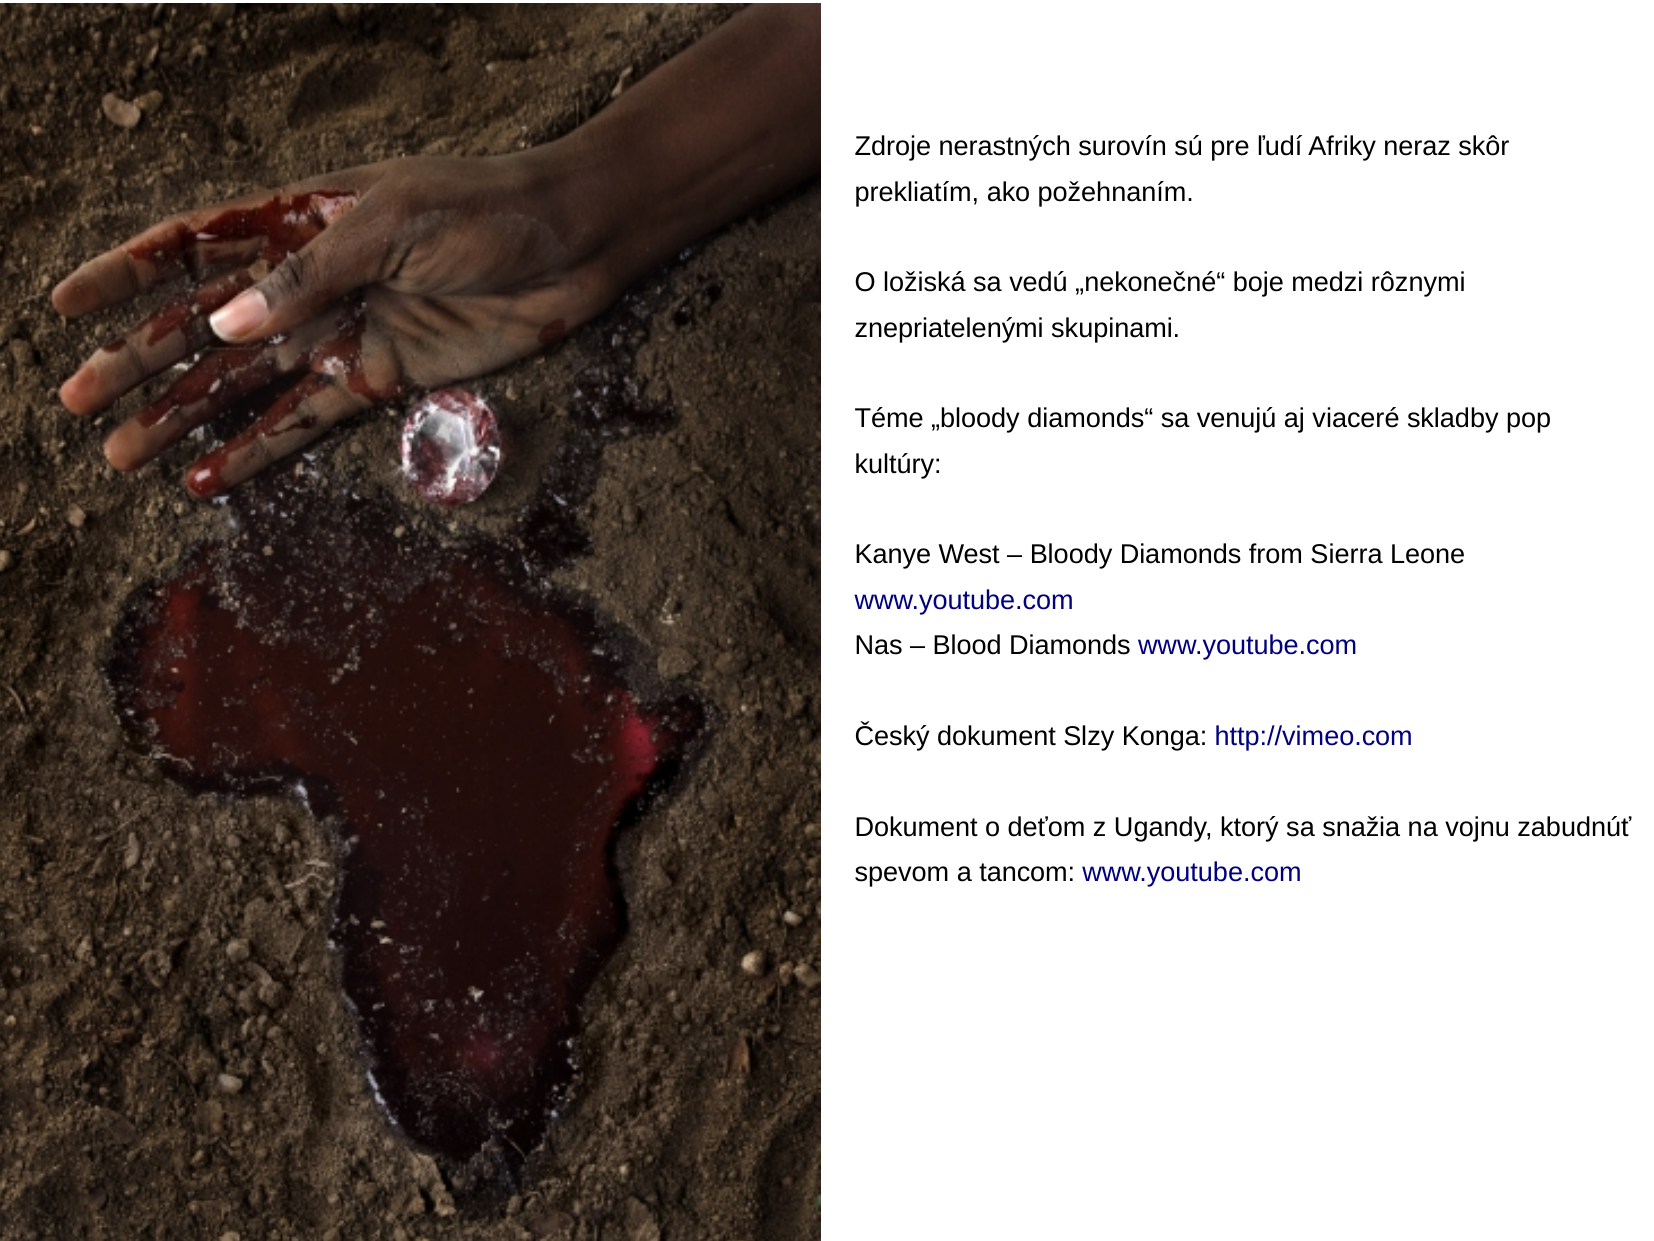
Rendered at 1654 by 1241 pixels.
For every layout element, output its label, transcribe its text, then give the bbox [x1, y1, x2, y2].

picture [0, 3, 821, 1241]
text_box Zdroje nerastných surovín sú pre ľudí Afriky neraz skôr prekliatím, ako požehnaním. O ložiská sa vedú „nekonečné“ boje medzi rôznymi znepriatelenými skupinami. Téme „bloody diamonds“ sa venujú aj viaceré skladby pop kultúry: Kanye West – Bloody Diamonds from Sierra Leone www.youtube.com Nas – Blood Diamonds www.youtube.com Český dokument Slzy Konga: http://vimeo.com Dokument o deťom z Ugandy, ktorý sa snažia na vojnu zabudnúť spevom a tancom: www.youtube.com [839, 108, 1654, 1092]
